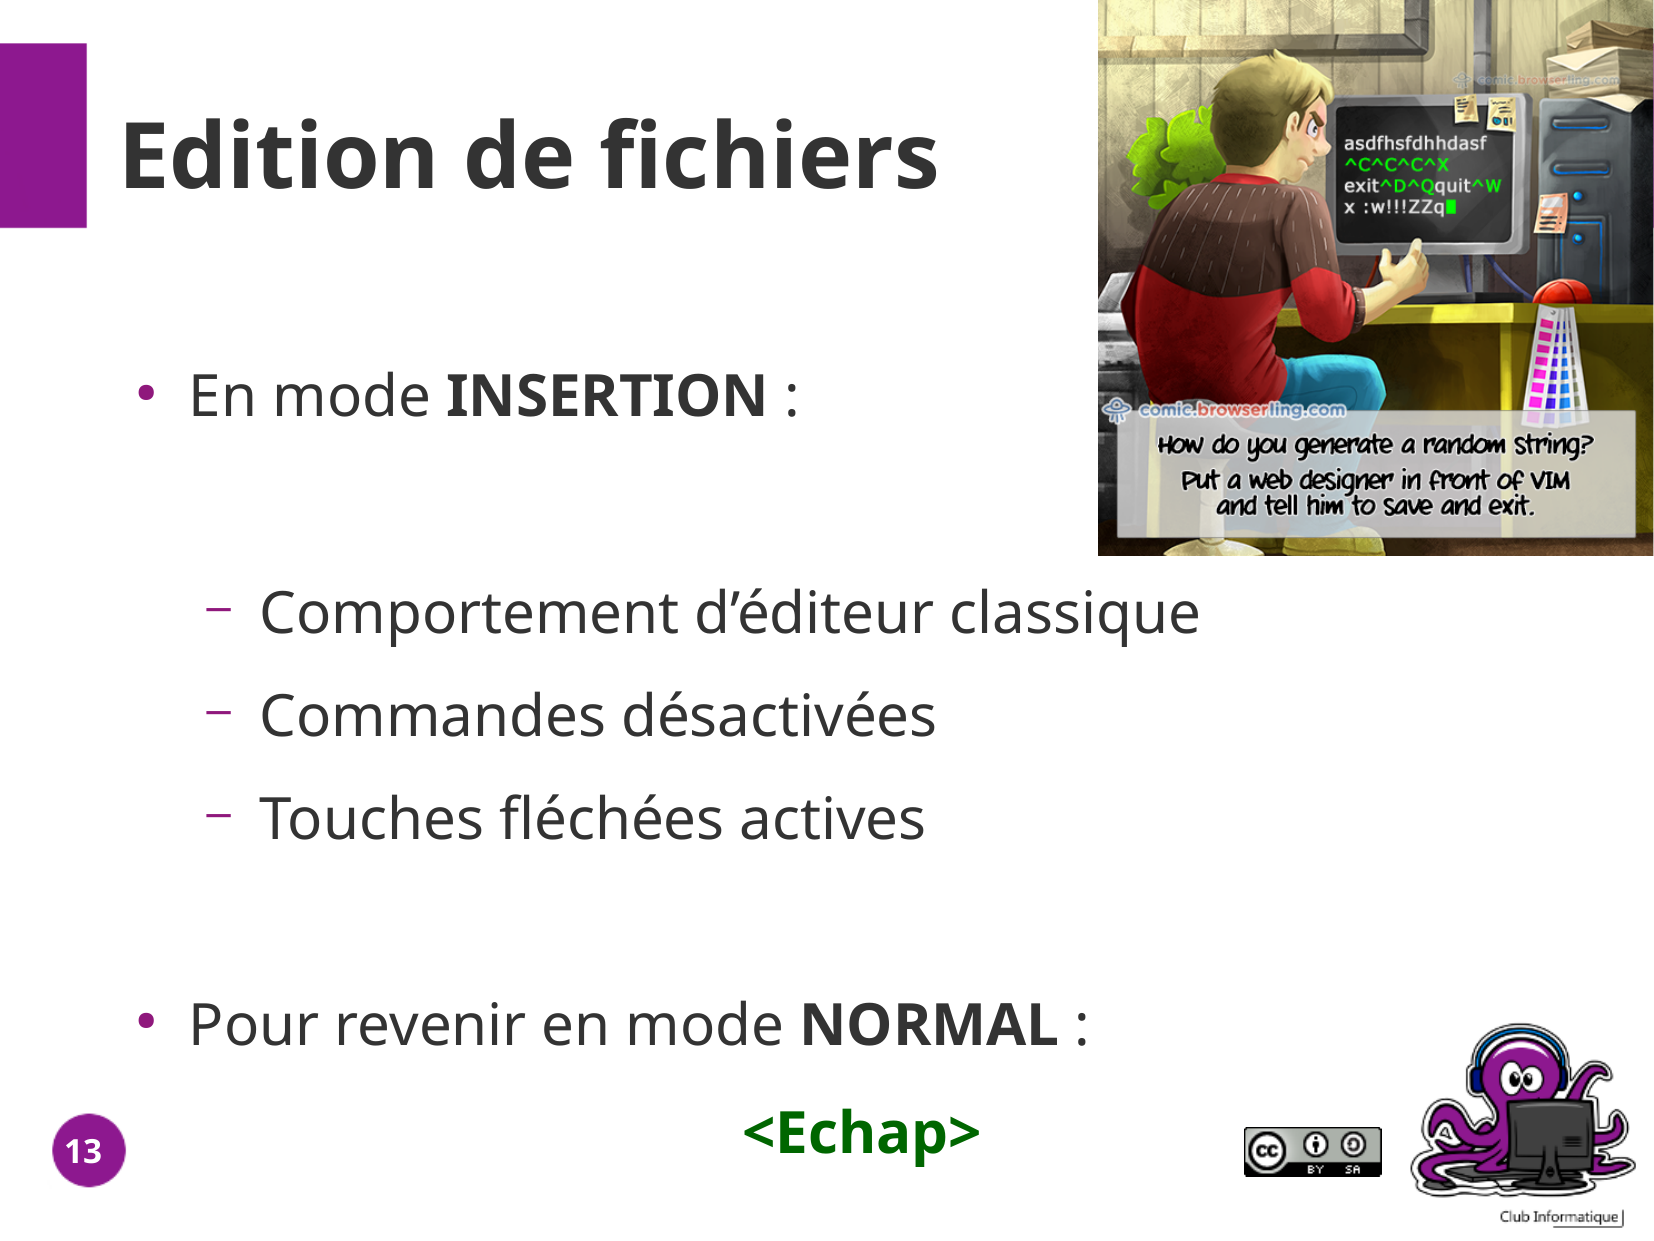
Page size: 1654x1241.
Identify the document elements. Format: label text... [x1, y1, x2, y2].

list En mode INSERTION : Comportement d’éditeur classique Commandes désactivées Touches fléchées actives Pour revenir en mode NORMAL : <Echap> [118, 354, 1536, 1074]
picture [0, 0, 1654, 1241]
title Edition de fichiers [118, 49, 1571, 257]
